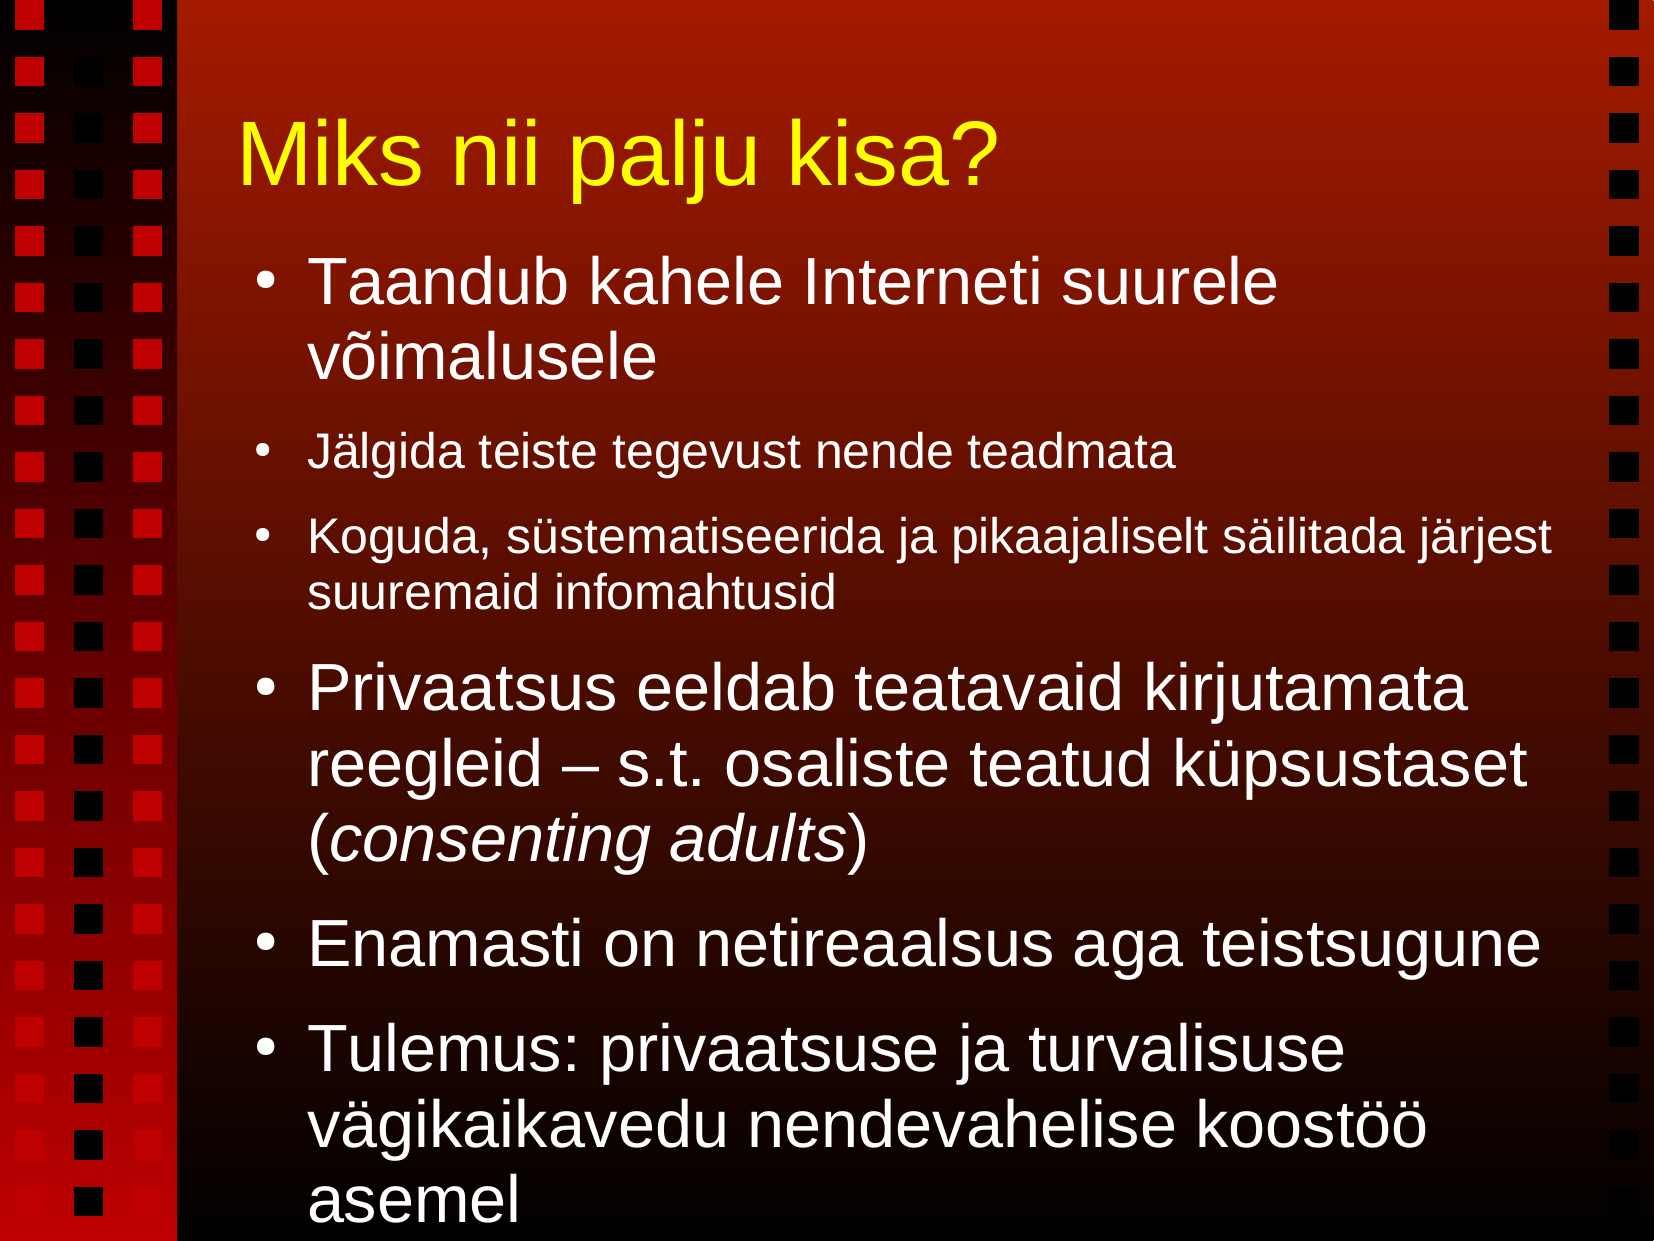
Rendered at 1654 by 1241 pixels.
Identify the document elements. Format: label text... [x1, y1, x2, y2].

list Taandub kahele Interneti suurele võimalusele Jälgida teiste tegevust nende teadmata Koguda, süstematiseerida ja pikaajaliselt säilitada järjest suuremaid infomahtusid Privaatsus eeldab teatavaid kirjutamata reegleid – s.t. osaliste teatud küpsustaset (consenting adults) Enamasti on netireaalsus aga teistsugune Tulemus: privaatsuse ja turvalisuse vägikaikavedu nendevahelise koostöö asemel [236, 242, 1571, 1241]
title Miks nii palju kisa? [236, 49, 1571, 242]
